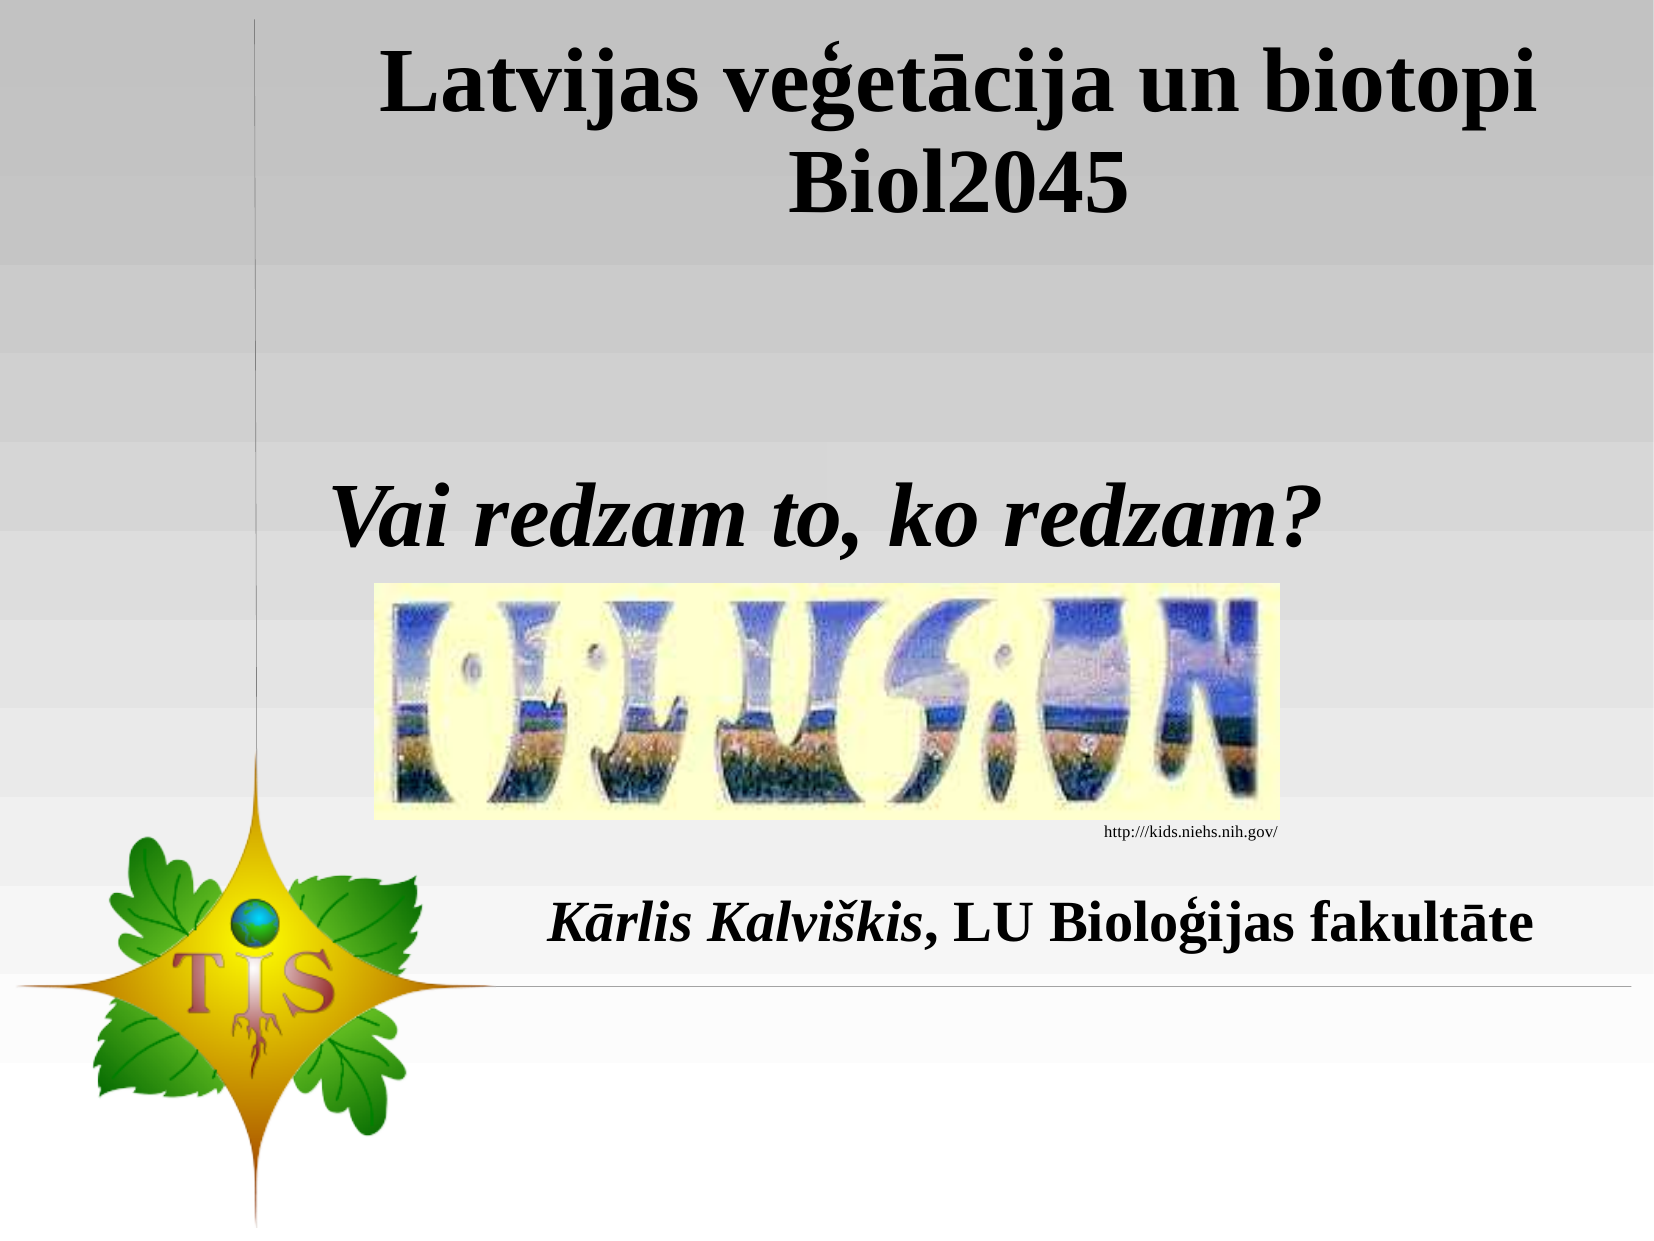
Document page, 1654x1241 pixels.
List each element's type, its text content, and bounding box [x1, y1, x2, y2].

picture [0, 0, 1654, 1241]
text_box http:///kids.niehs.nih.gov/ [1104, 822, 1278, 842]
title Vai redzam to, ko redzam? [108, 305, 1546, 726]
